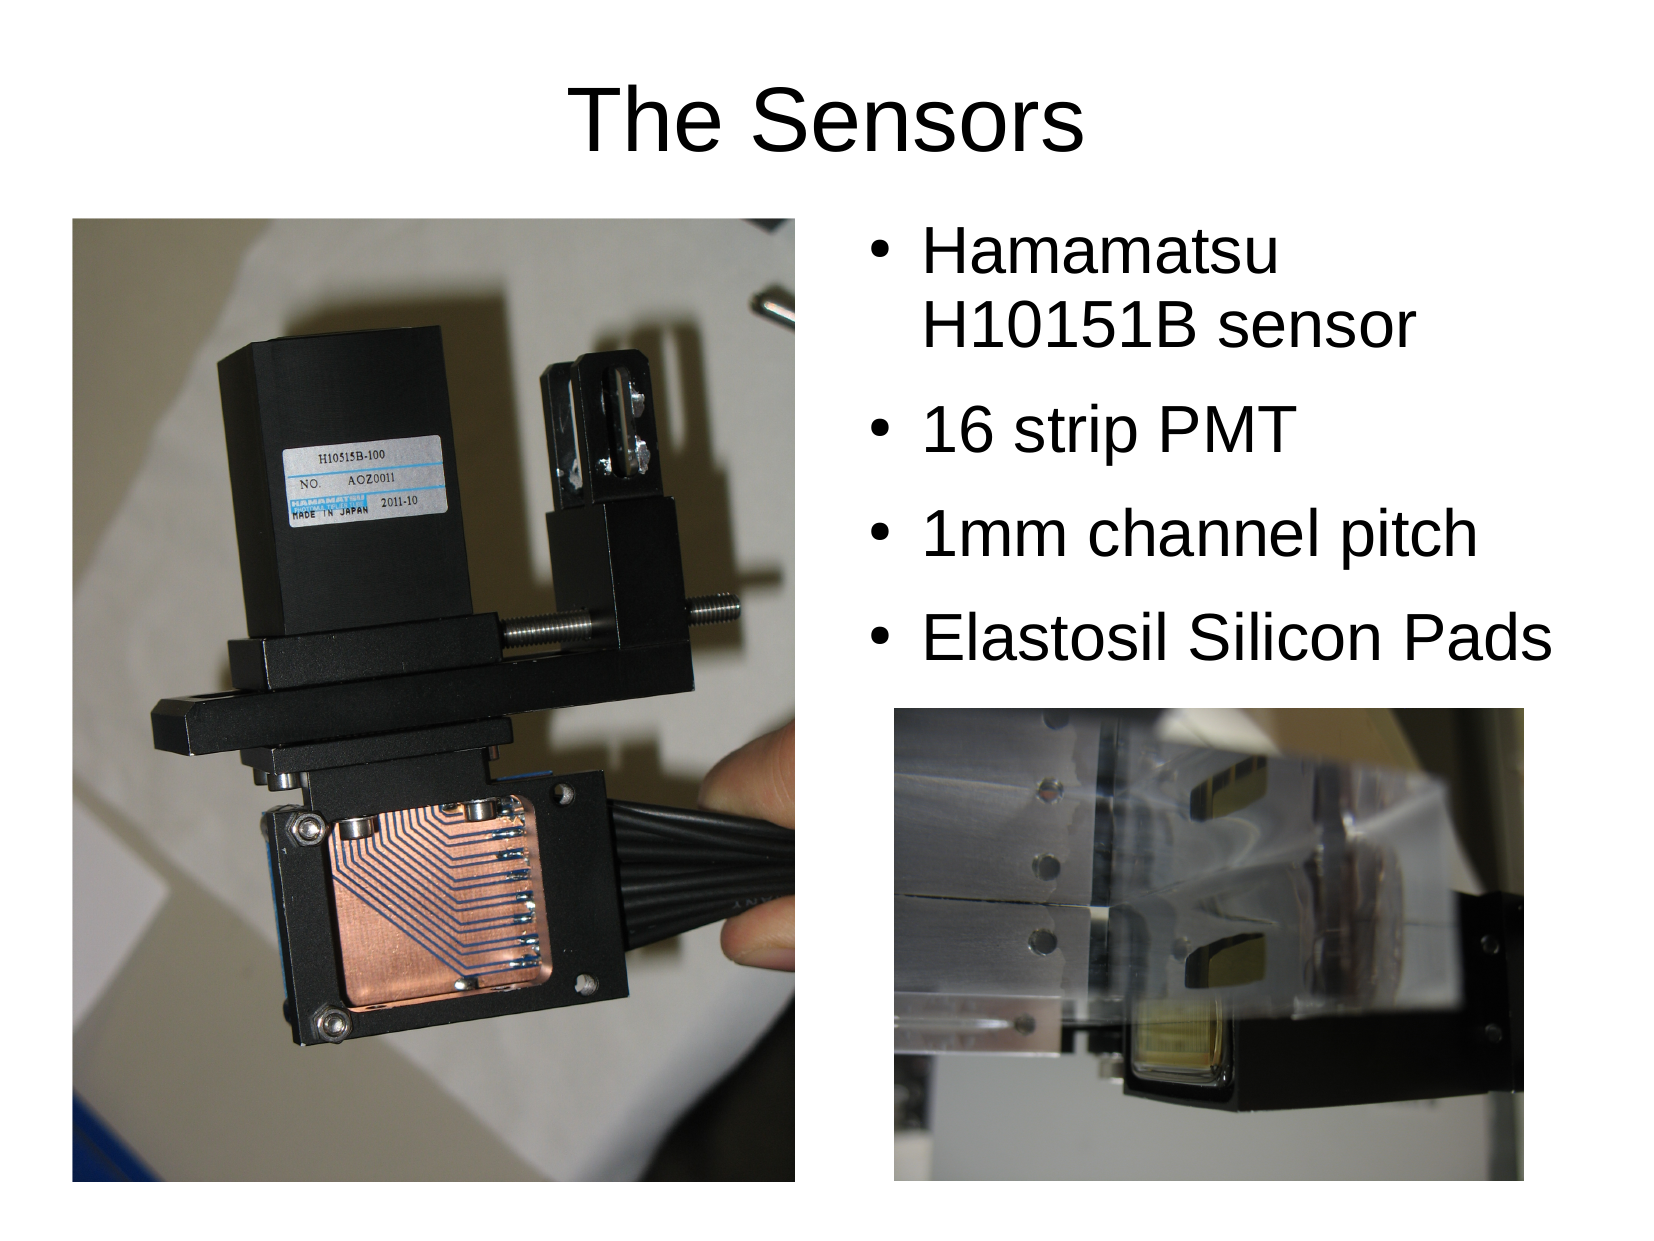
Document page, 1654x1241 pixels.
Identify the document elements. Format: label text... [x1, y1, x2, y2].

title The Sensors [82, 49, 1571, 189]
picture [72, 218, 795, 1182]
list Hamamatsu H10151B sensor 16 strip PMT 1mm channel pitch Elastosil Silicon Pads [850, 212, 1577, 686]
picture [894, 708, 1524, 1181]
